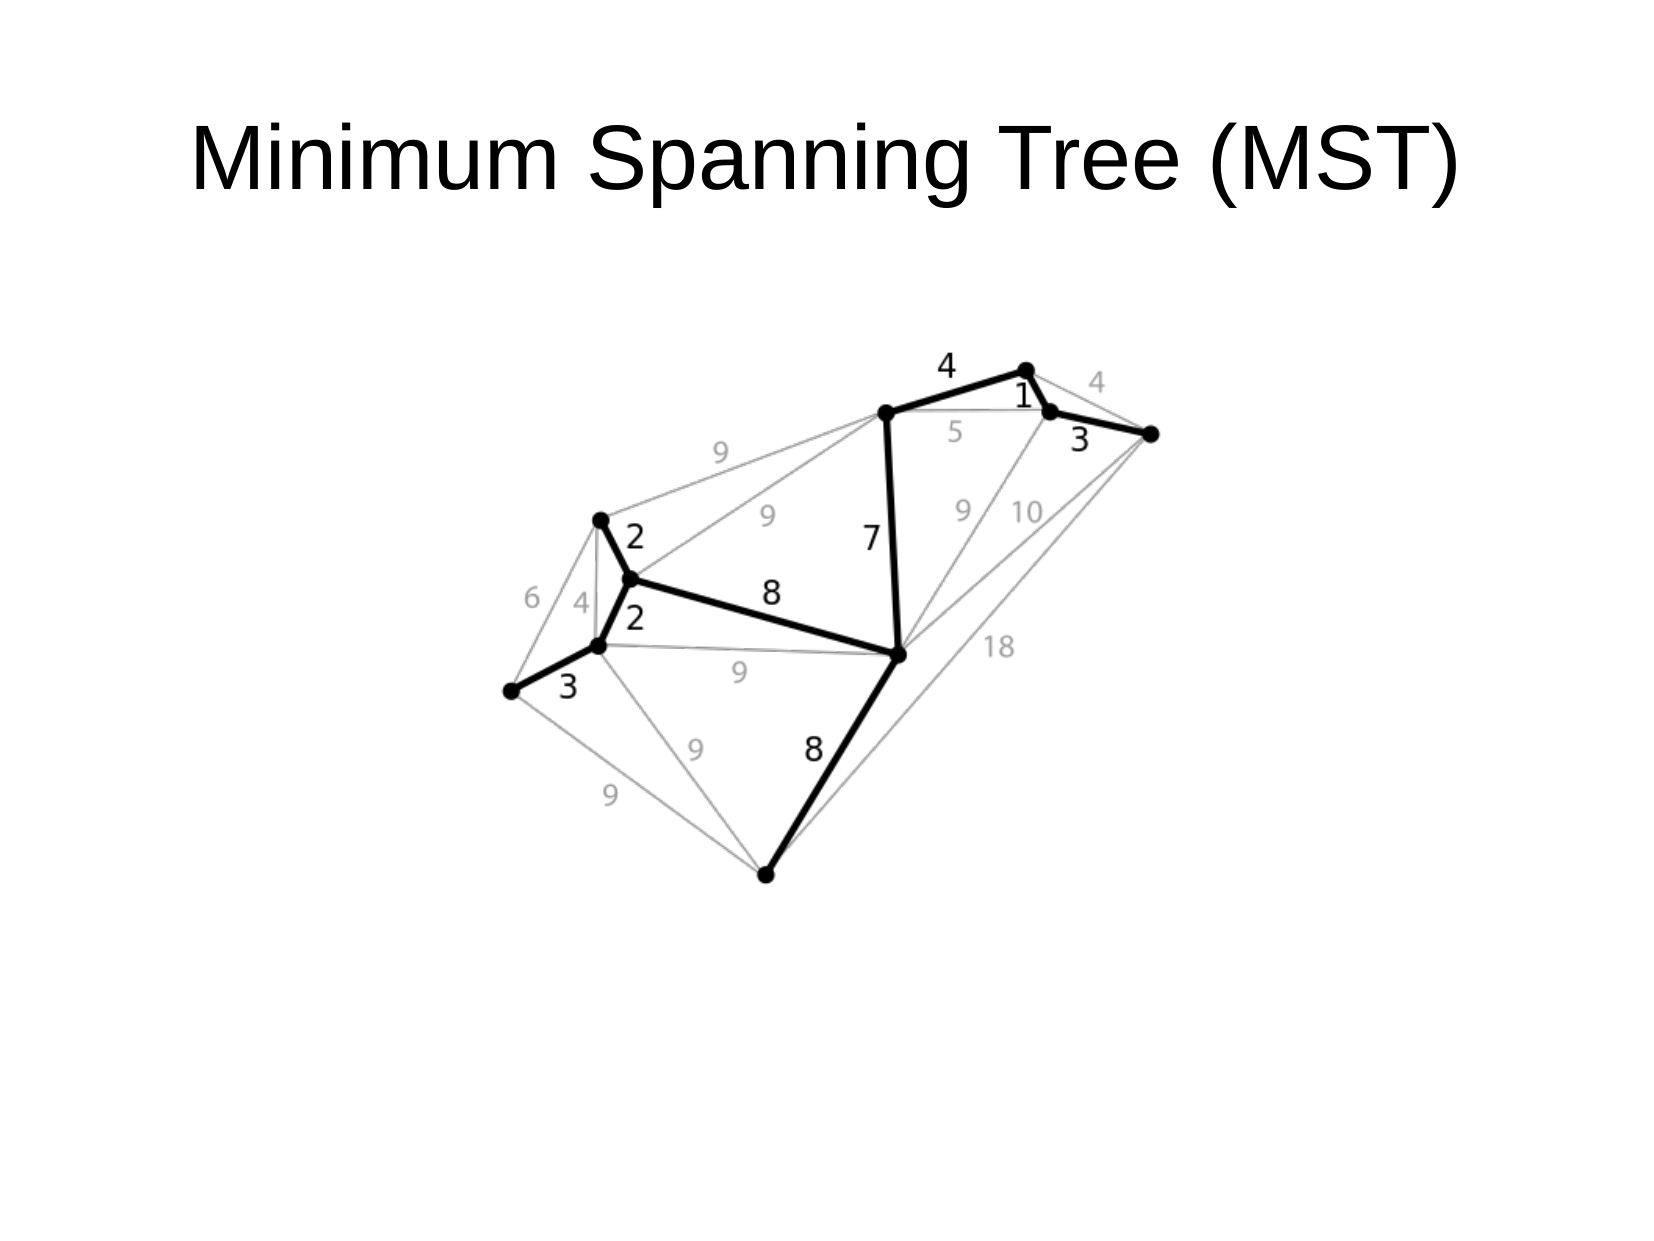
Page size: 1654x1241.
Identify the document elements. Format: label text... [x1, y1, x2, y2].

title Minimum Spanning Tree (MST) [82, 49, 1571, 257]
picture [480, 339, 1184, 908]
